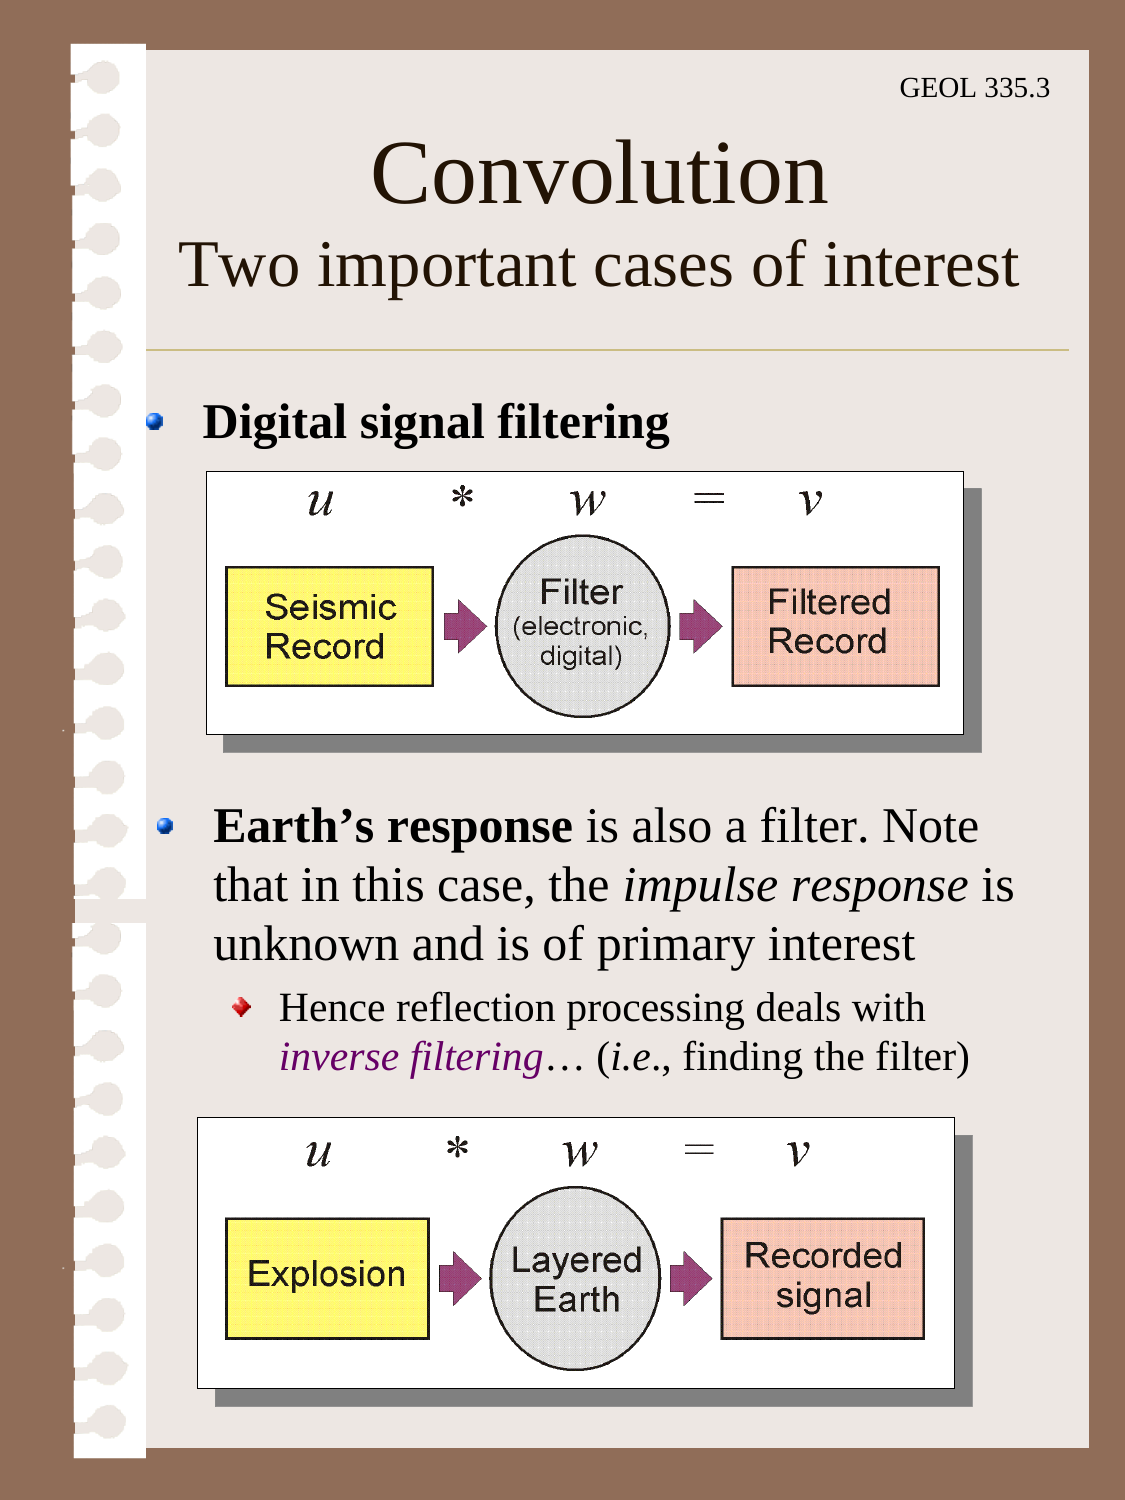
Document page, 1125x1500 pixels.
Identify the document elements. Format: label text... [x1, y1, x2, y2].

text_box [197, 1117, 955, 1389]
text_box Earth’s response is also a filter. Note that in this case, the impulse response is unknown and is of primary interest Hence reflection processing deals with inverse filtering… (i.e., finding the filter) [142, 787, 1055, 1098]
text_box [206, 531, 964, 735]
title Convolution Two important cases of interest [131, 83, 1069, 334]
list Digital signal filtering [131, 383, 1069, 531]
picture [225, 1136, 925, 1371]
picture [225, 485, 940, 718]
